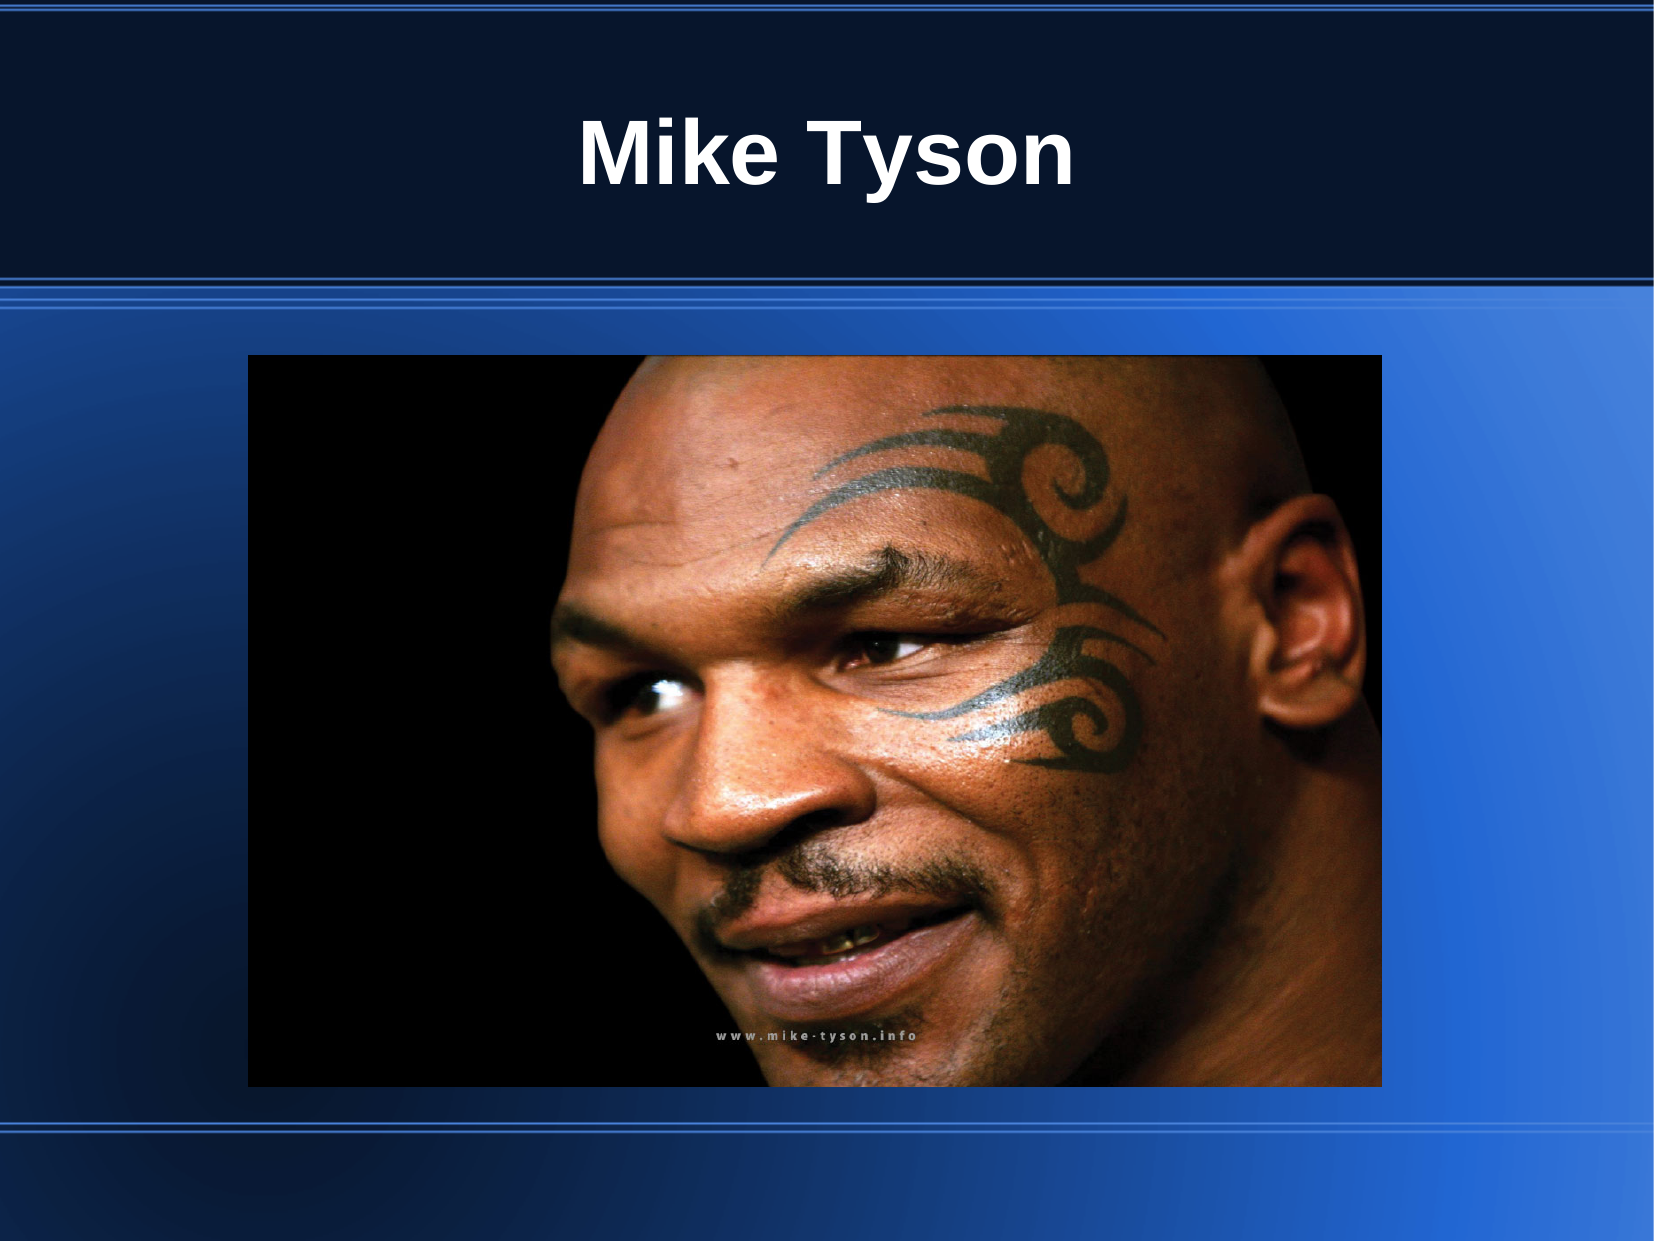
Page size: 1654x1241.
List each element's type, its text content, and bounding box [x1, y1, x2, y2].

title Mike Tyson [82, 49, 1571, 257]
picture [0, 0, 1654, 1241]
